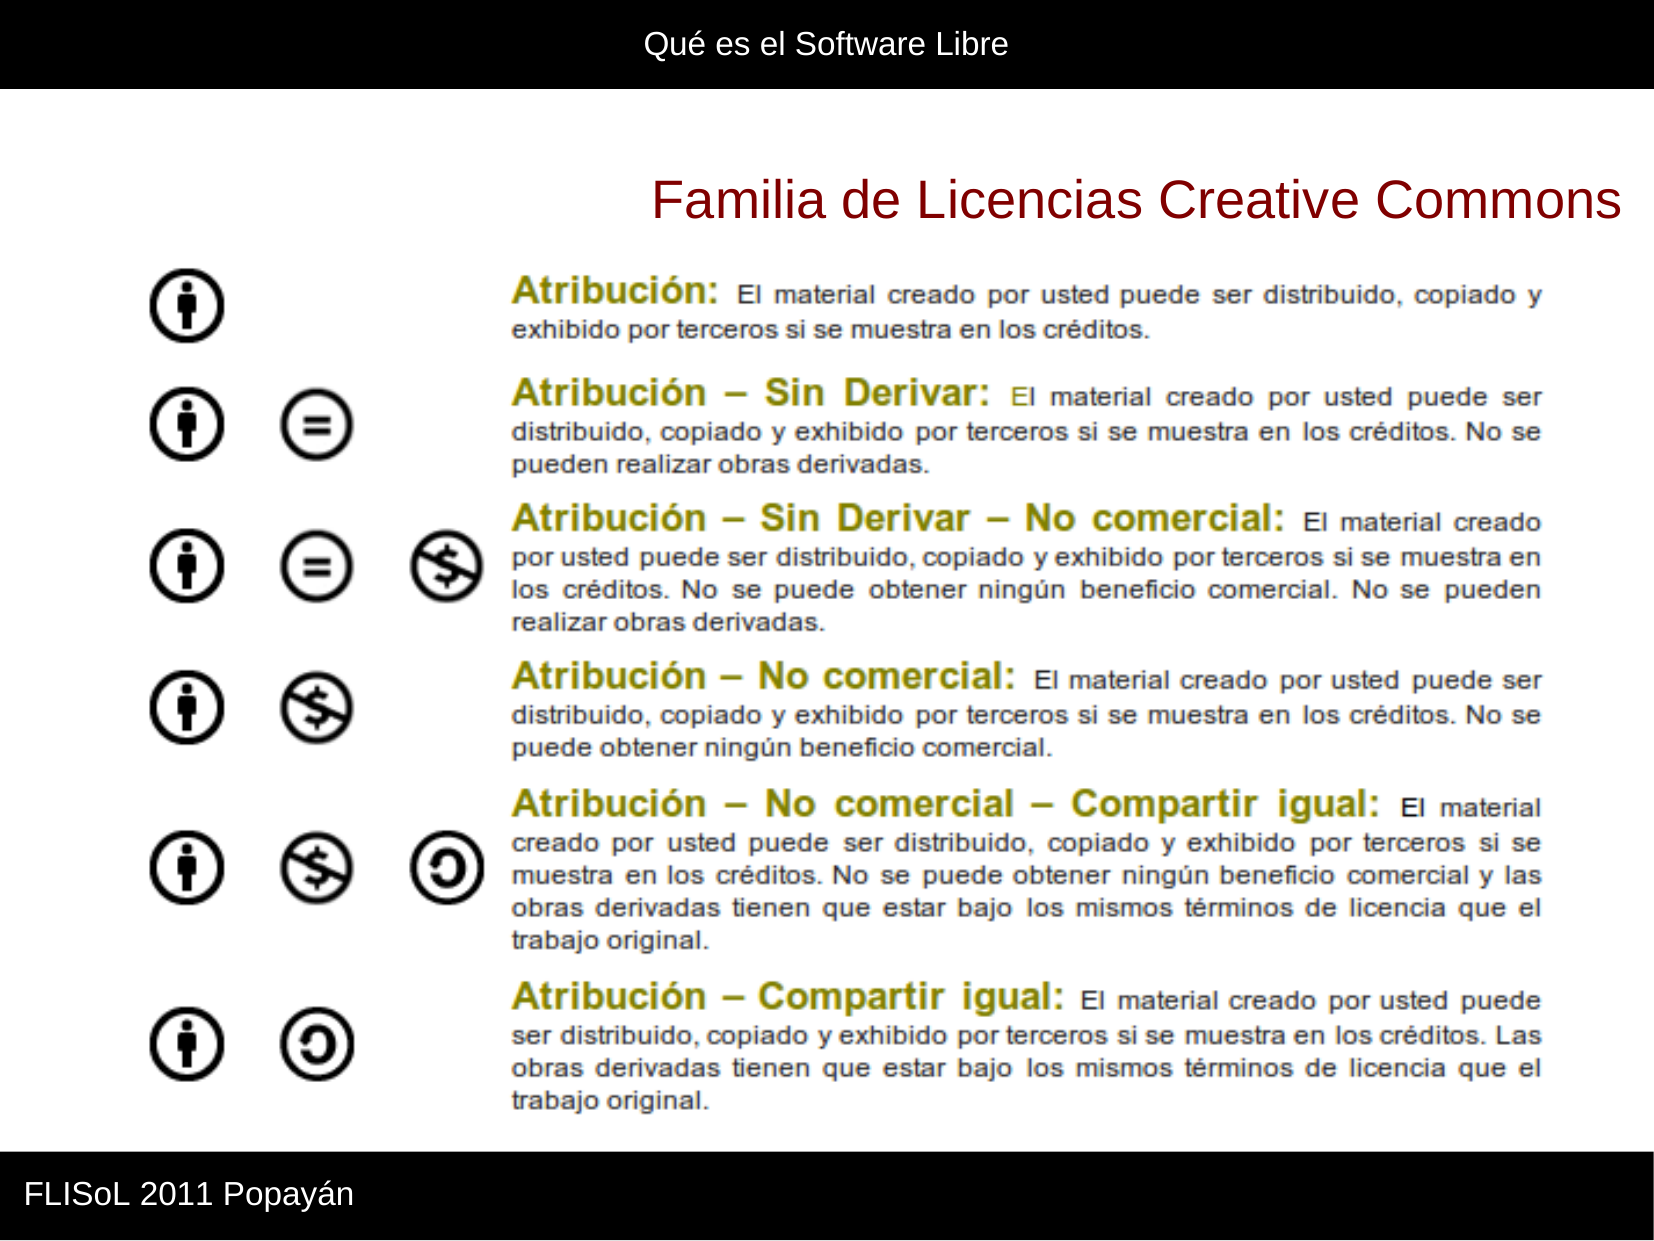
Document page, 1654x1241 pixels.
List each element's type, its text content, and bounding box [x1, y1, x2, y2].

picture [118, 253, 1575, 1140]
title Familia de Licencias Creative Commons [147, 147, 1625, 252]
